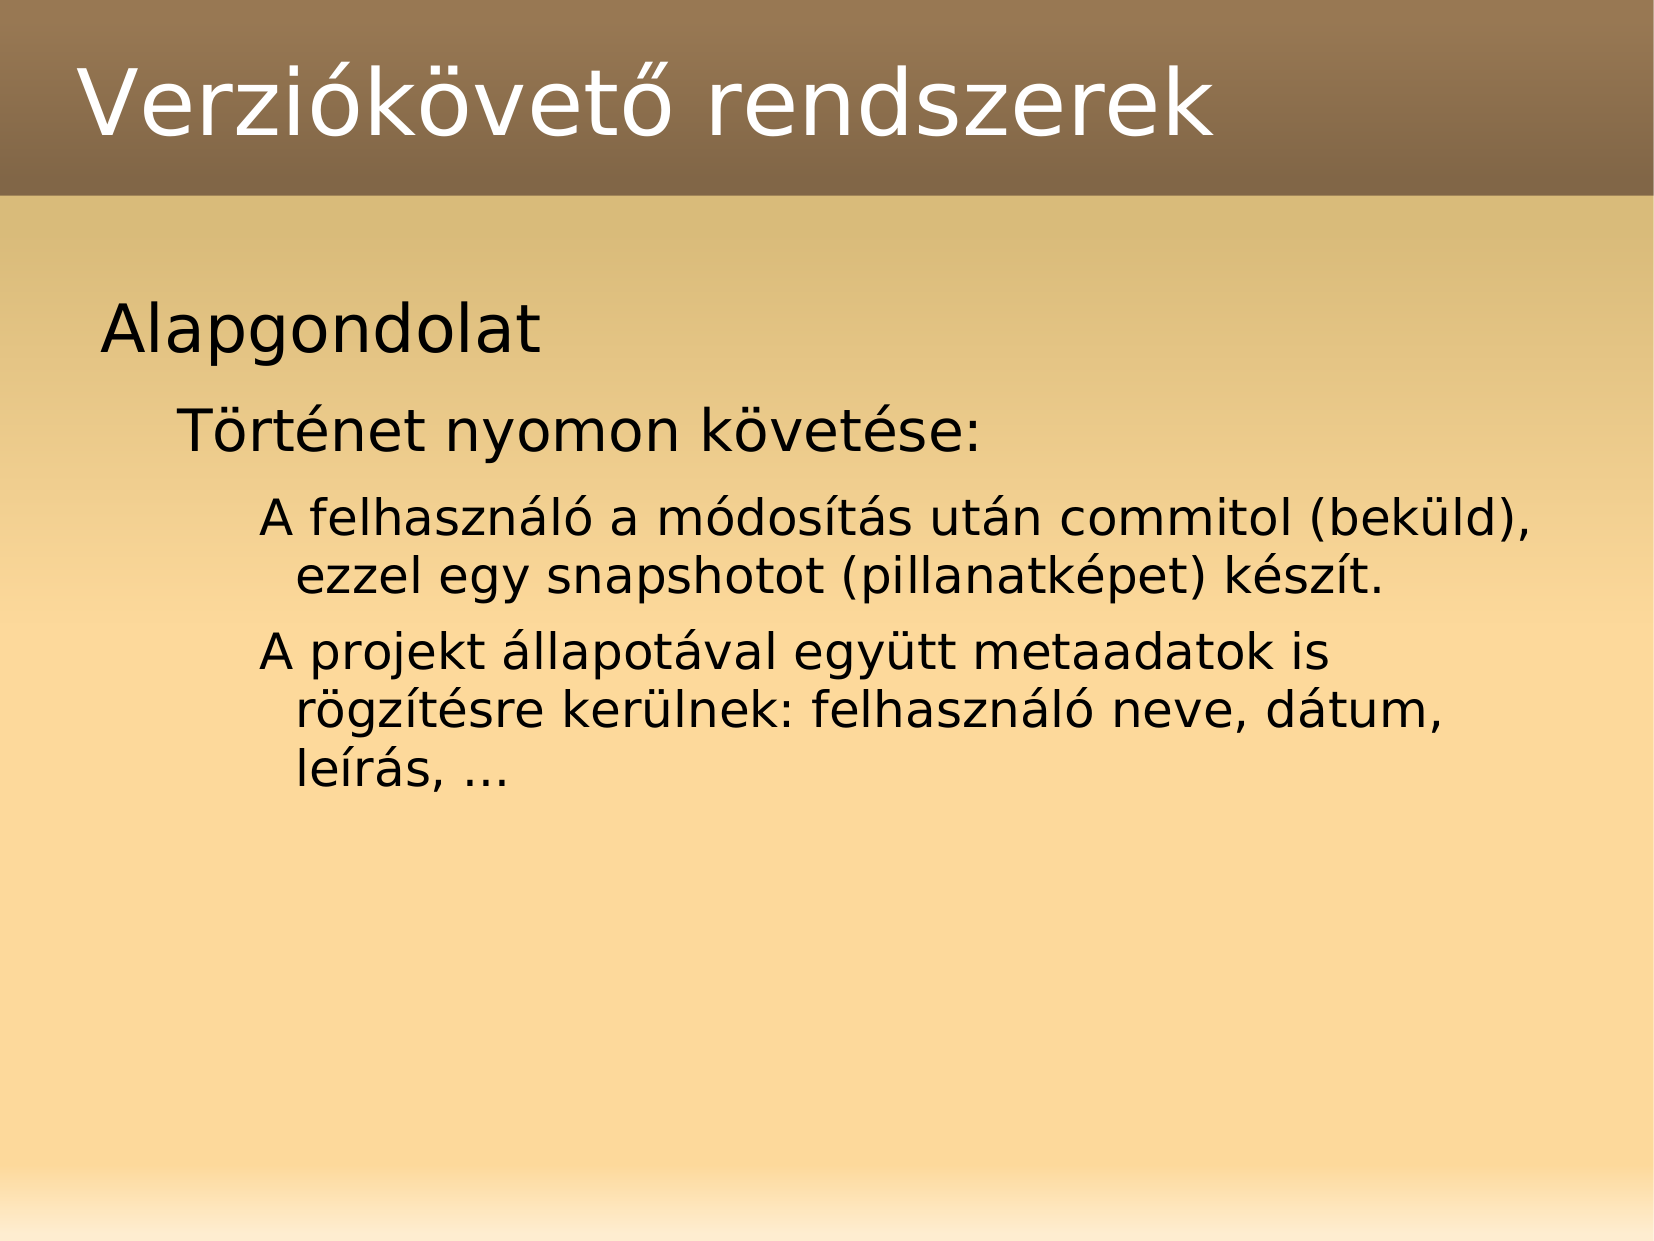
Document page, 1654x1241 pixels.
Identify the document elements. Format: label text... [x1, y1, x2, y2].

list Alapgondolat Történet nyomon követése: A felhasználó a módosítás után commitol (beküld), ezzel egy snapshotot (pillanatképet) készít. A projekt állapotával együtt metaadatok is rögzítésre kerülnek: felhasználó neve, dátum, leírás, ... [82, 290, 1571, 1109]
title Verziókövető rendszerek [76, 0, 1565, 208]
picture [0, 0, 1654, 1241]
